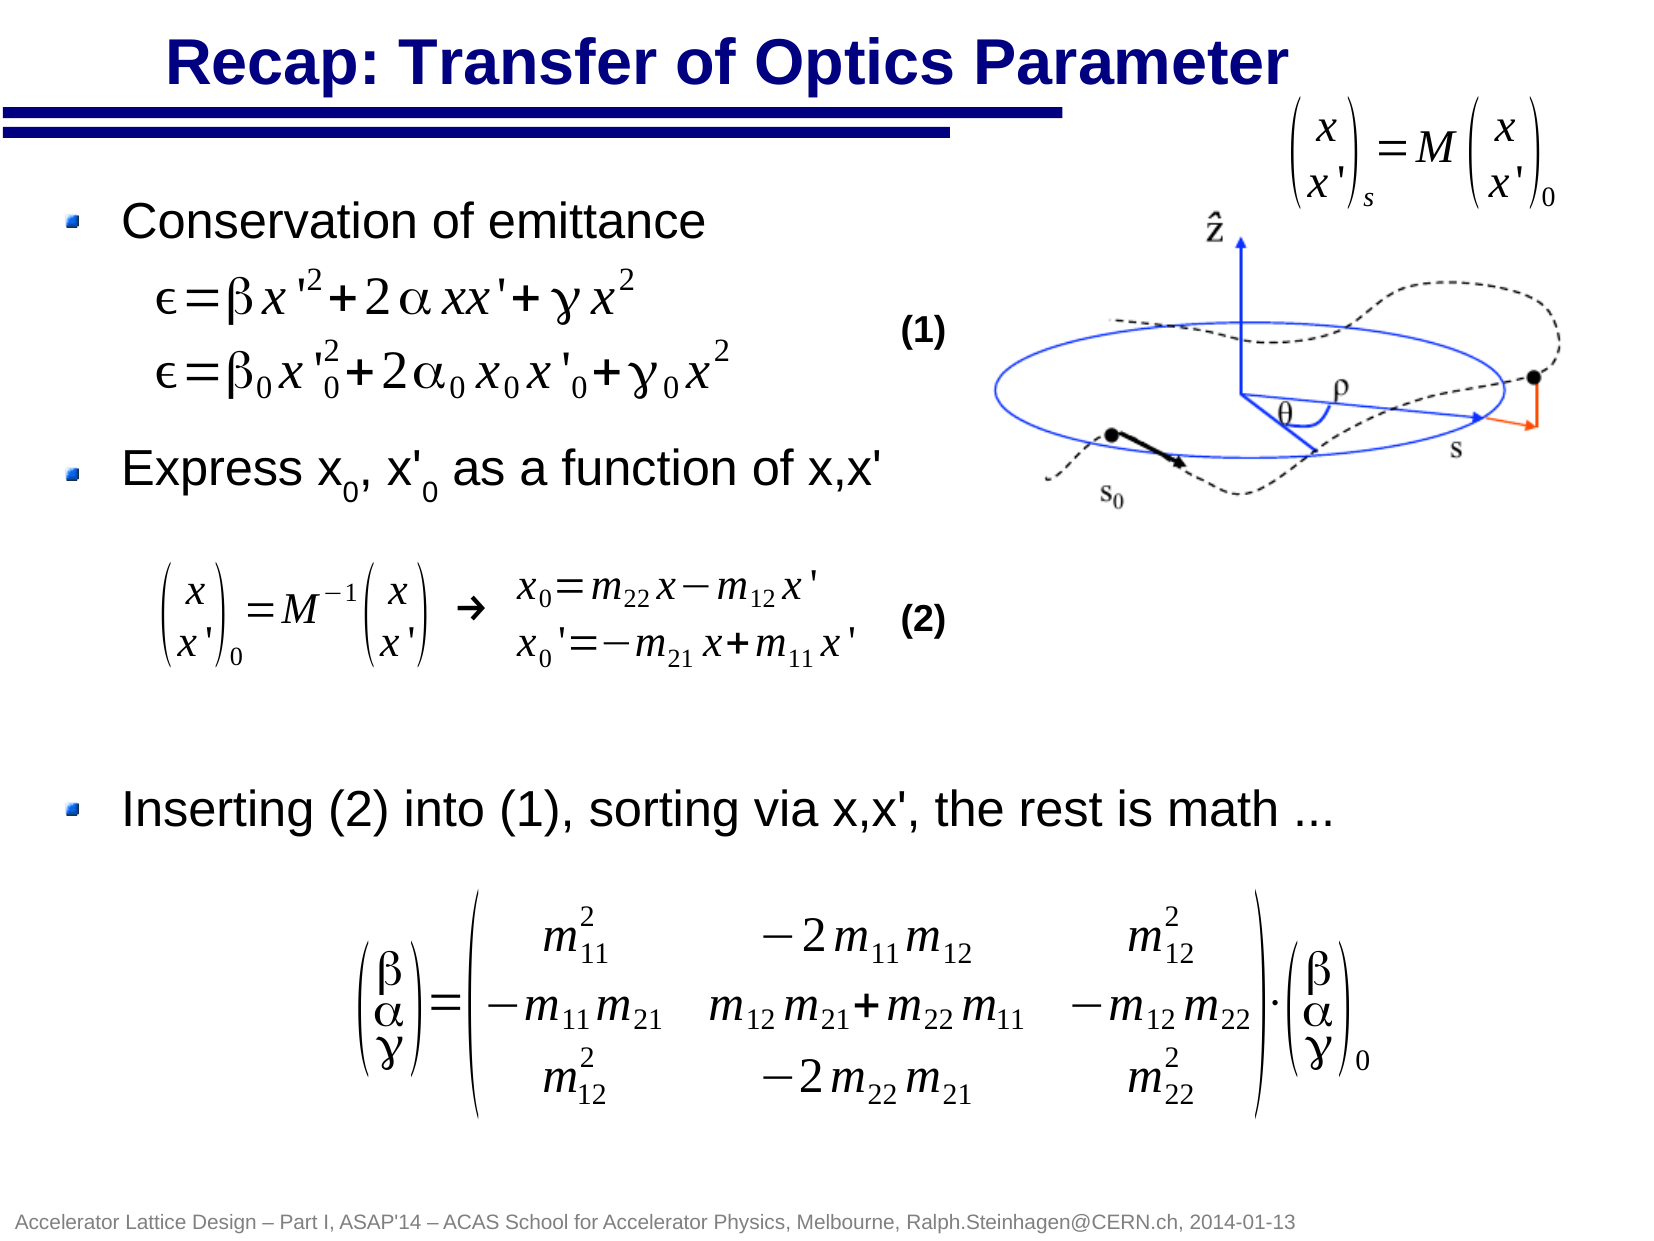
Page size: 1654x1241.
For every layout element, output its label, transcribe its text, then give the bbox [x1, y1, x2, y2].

chart [140, 259, 745, 408]
picture [944, 189, 1588, 520]
text_box (1) [885, 301, 962, 358]
text_box (2) [885, 590, 962, 648]
list Conservation of emittance Express x0, x'0 as a function of x,x' Inserting (2) into (1), sorting via x,x', the rest is math ... [65, 192, 1628, 1205]
chart [342, 885, 1381, 1123]
chart [1275, 94, 1568, 213]
title Recap: Transfer of Optics Parameter [165, 0, 1323, 124]
chart [147, 555, 866, 674]
